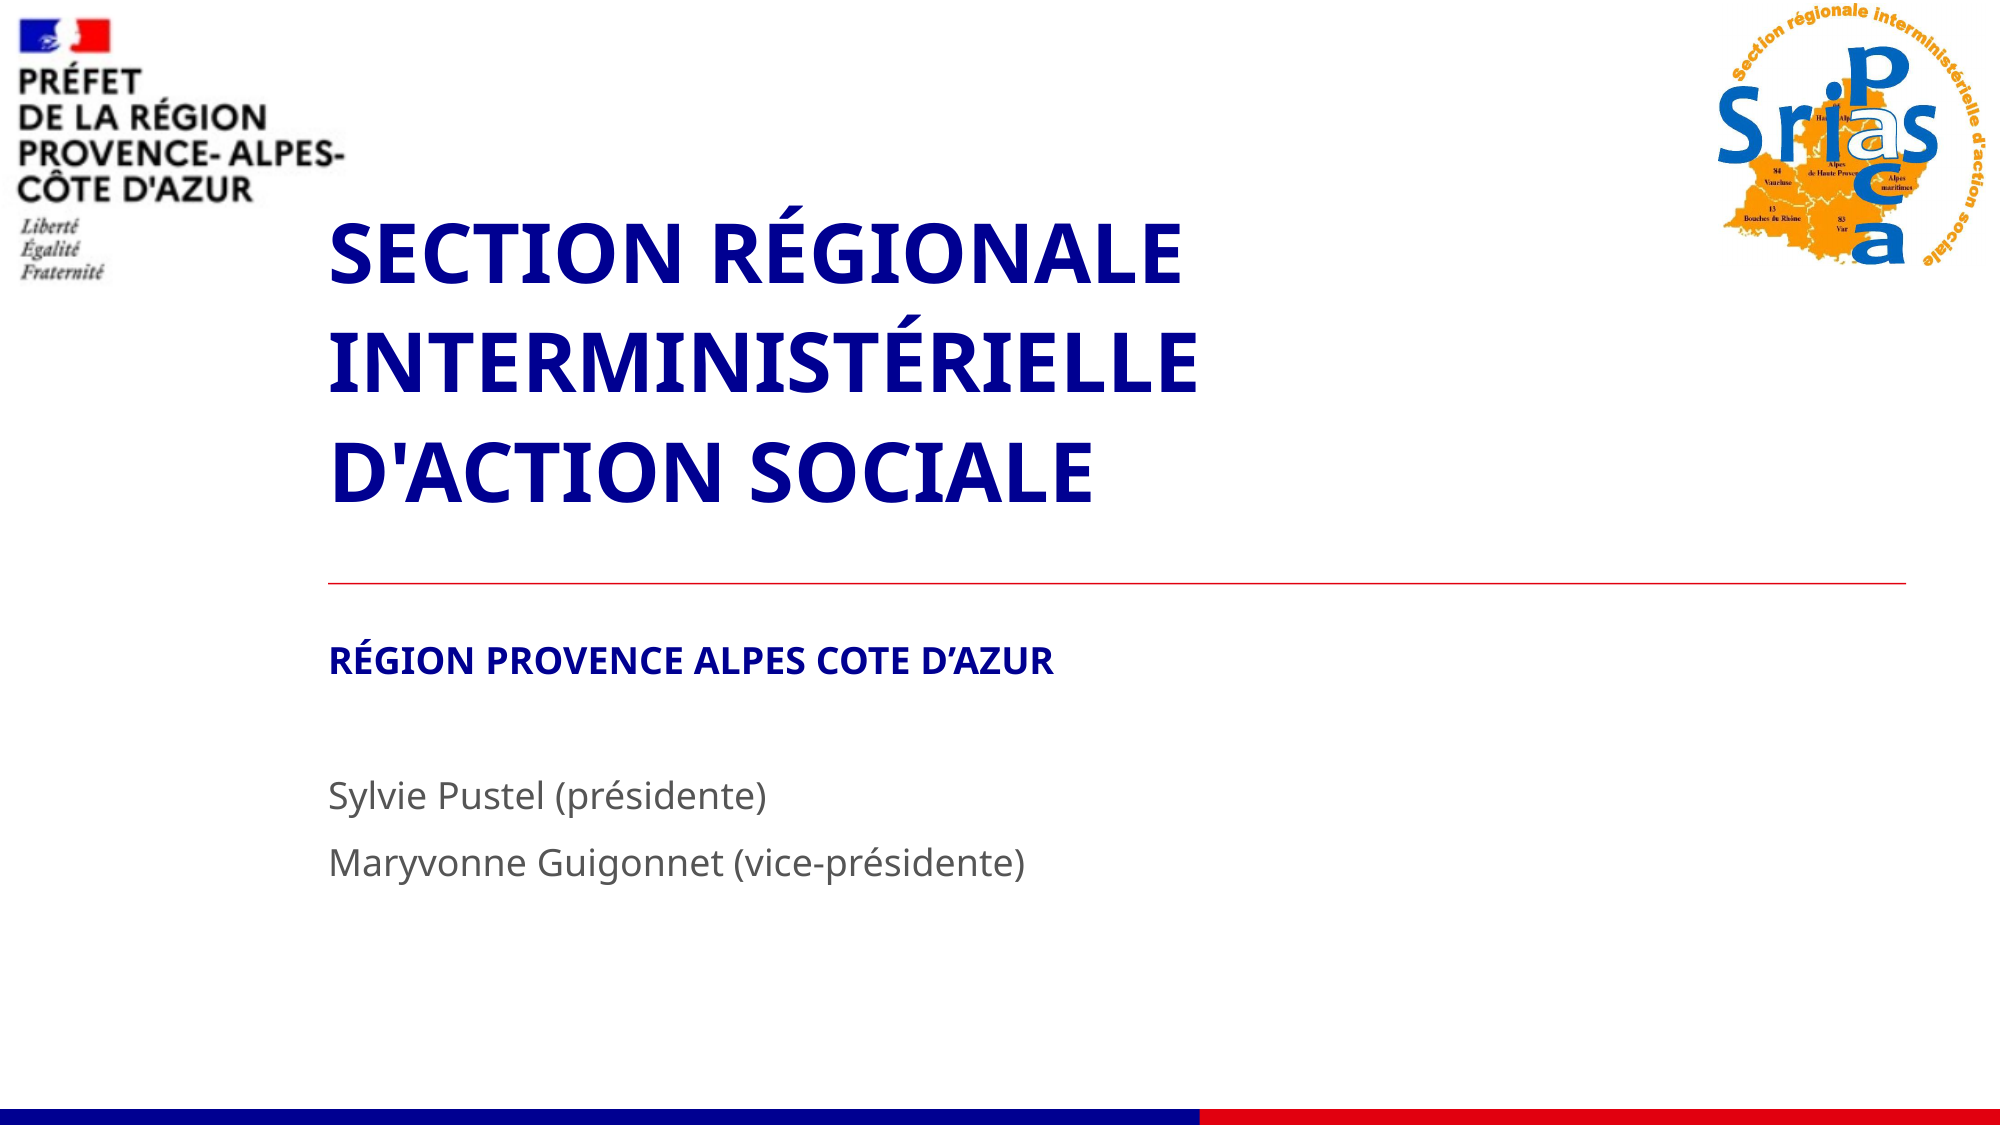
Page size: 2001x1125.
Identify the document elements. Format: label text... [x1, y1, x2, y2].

picture [1718, 3, 1986, 190]
text_box RÉGION PROVENCE ALPES COTE D’AZUR Sylvie Pustel (présidente) Maryvonne Guigonnet (vice-présidente) [328, 614, 1907, 933]
picture [0, 1109, 2000, 1125]
text_box SECTION RÉGIONALE INTERMINISTÉRIELLE D'ACTION SOCIALE [328, 190, 1986, 521]
picture [0, 0, 377, 304]
